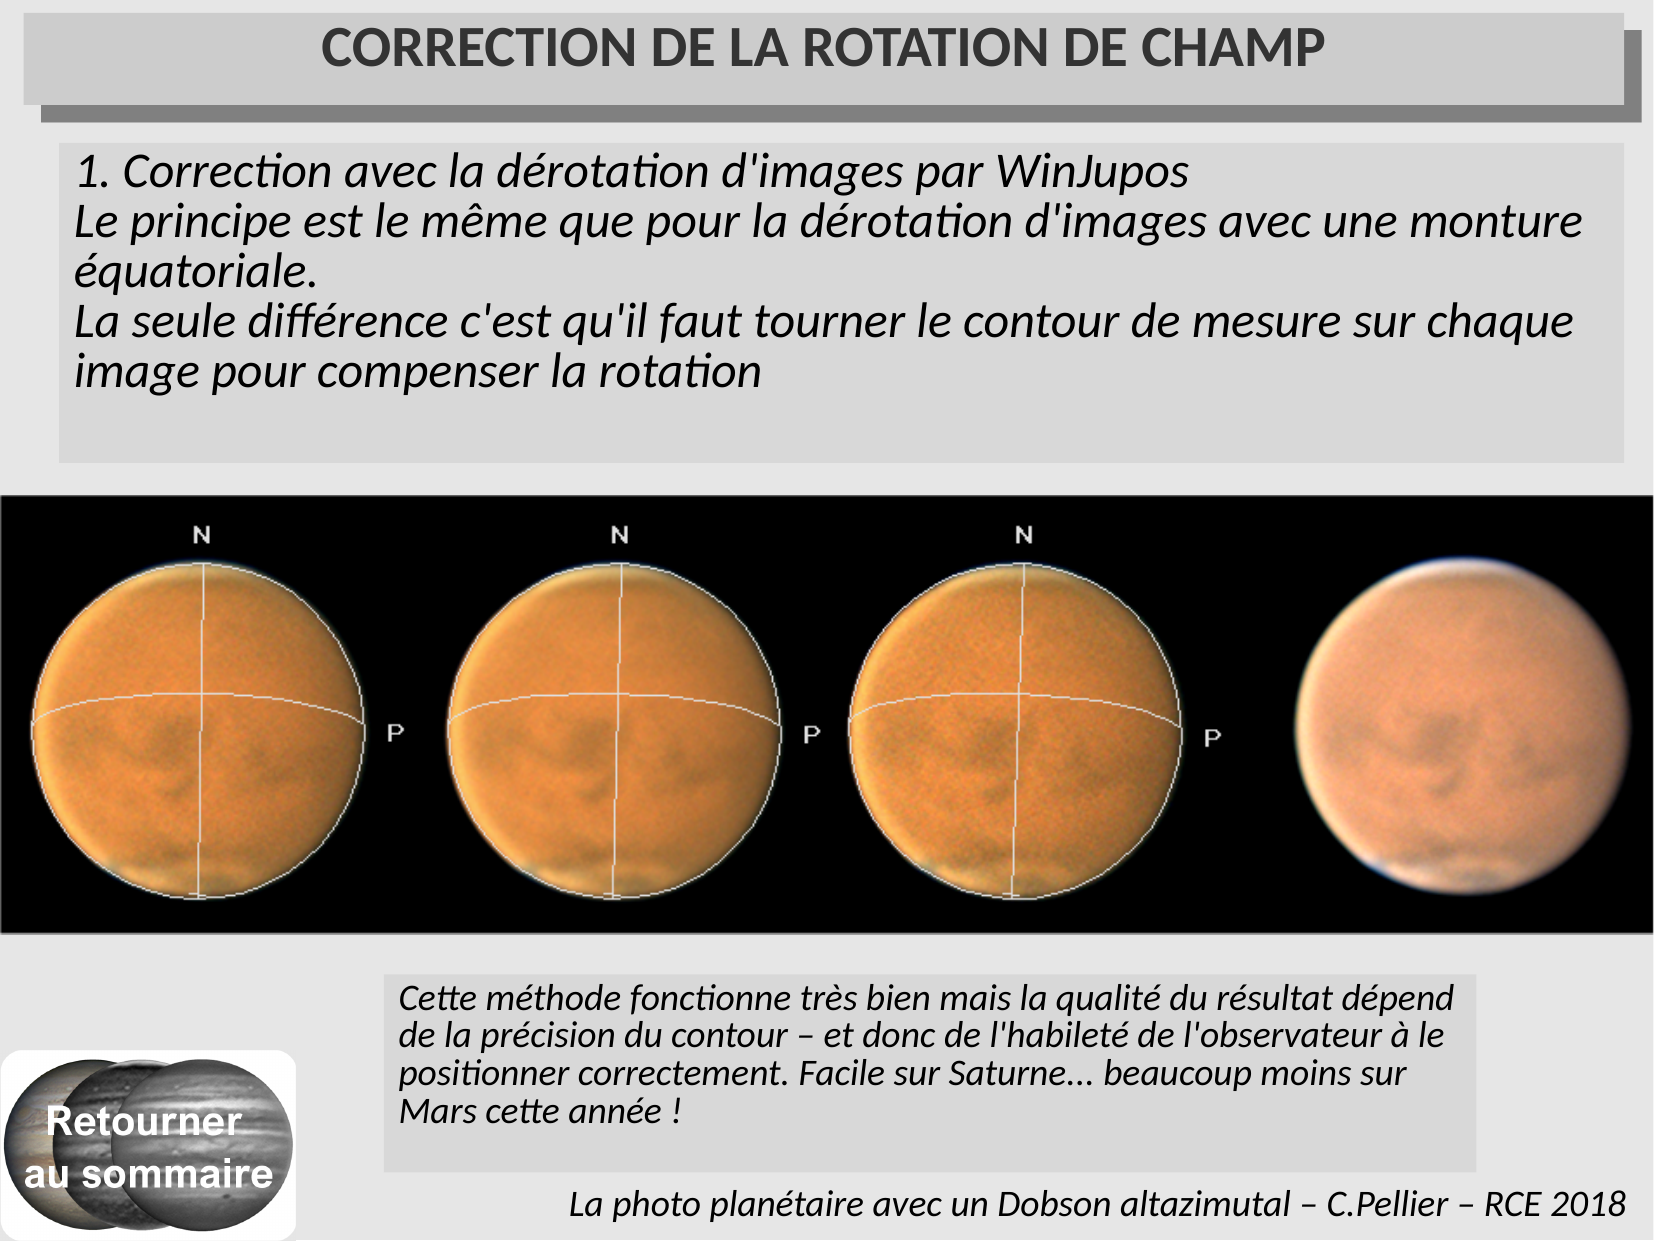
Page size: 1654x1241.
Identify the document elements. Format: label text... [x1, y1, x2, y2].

picture [0, 1050, 296, 1241]
picture [0, 495, 1654, 935]
text_box Cette méthode fonctionne très bien mais la qualité du résultat dépend de la précision du contour – et donc de l'habileté de l'observateur à le positionner correctement. Facile sur Saturne... beaucoup moins sur Mars cette année ! [383, 974, 1477, 1173]
text_box La photo planétaire avec un Dobson altazimutal – C.Pellier – RCE 2018 [431, 1181, 1642, 1241]
text_box 1. Correction avec la dérotation d'images par WinJupos Le principe est le même que pour la dérotation d'images avec une monture équatoriale. La seule différence c'est qu'il faut tourner le contour de mesure sur chaque image pour compenser la rotation [59, 142, 1625, 463]
text_box CORRECTION DE LA ROTATION DE CHAMP [23, 12, 1625, 105]
